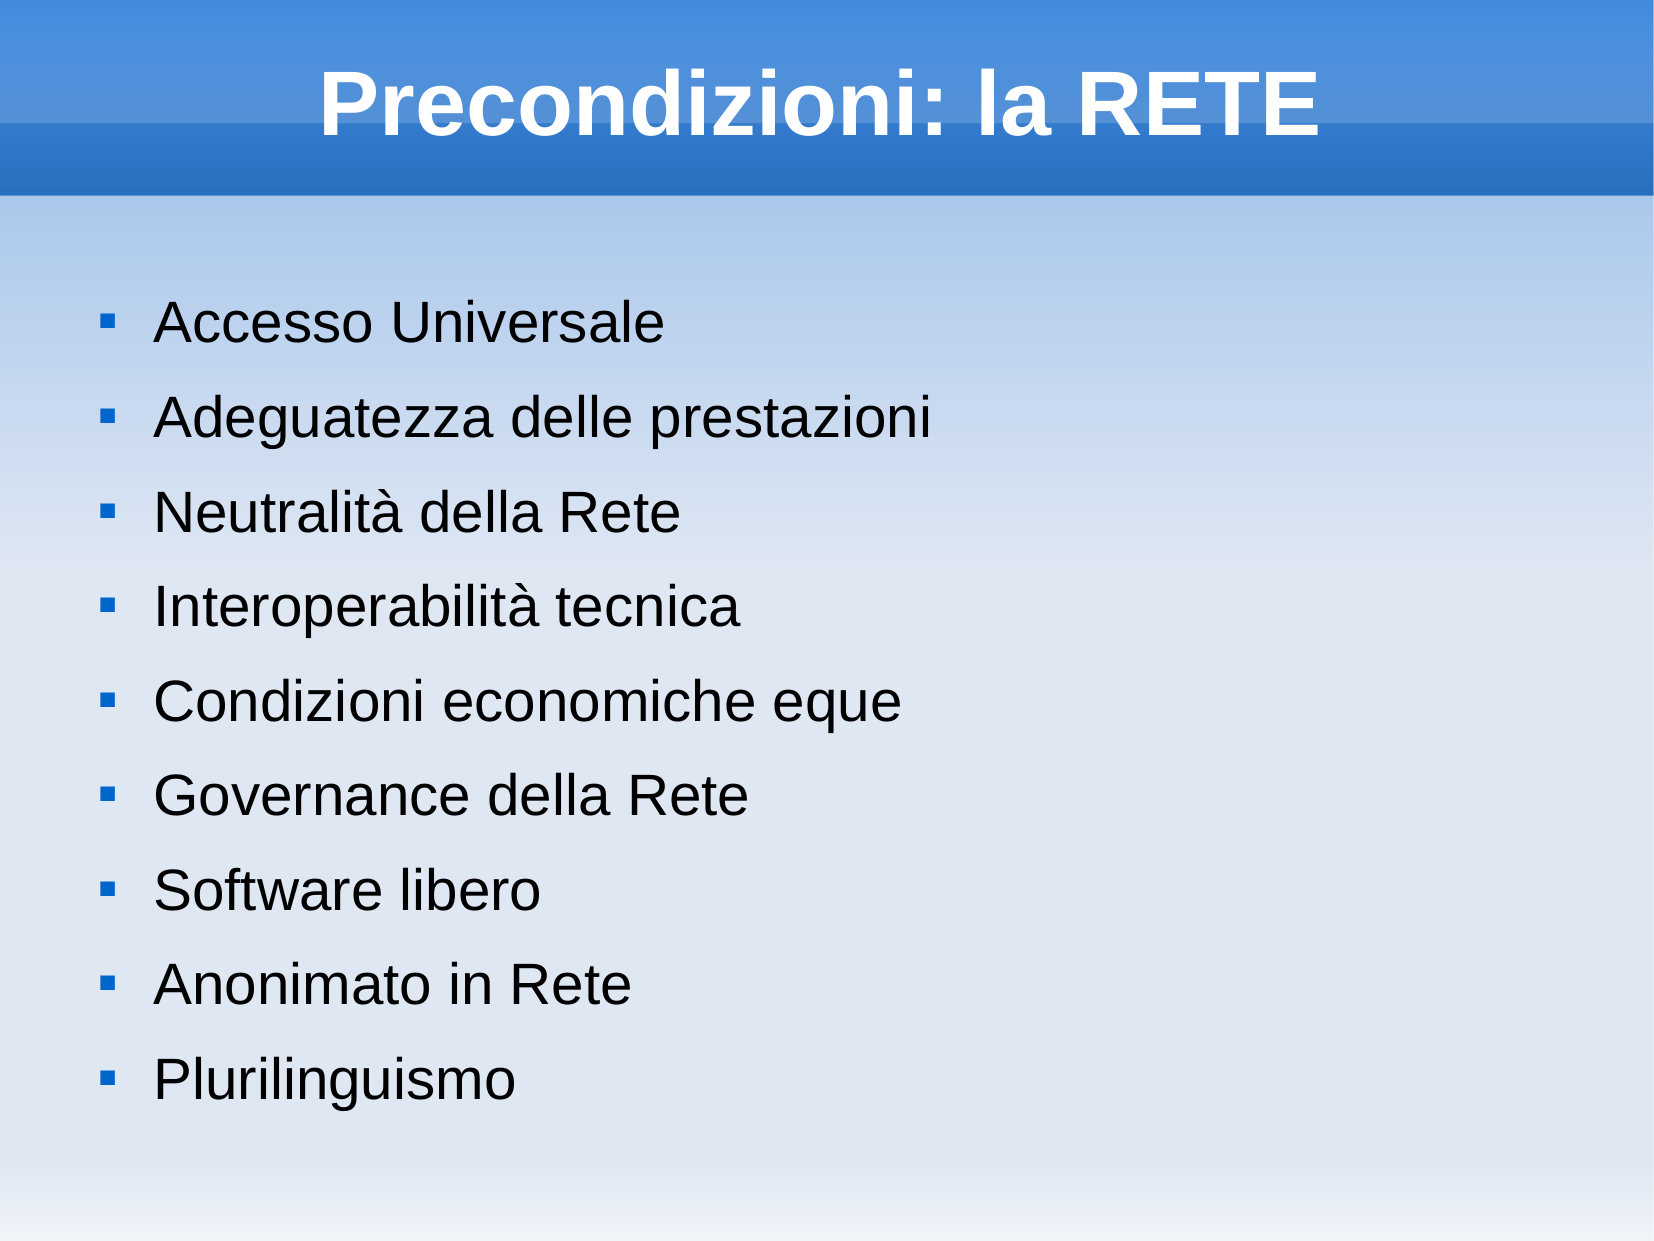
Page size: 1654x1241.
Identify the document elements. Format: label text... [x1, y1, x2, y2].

title Precondizioni: la RETE [76, 7, 1565, 200]
list Accesso Universale Adeguatezza delle prestazioni Neutralità della Rete Interoperabilità tecnica Condizioni economiche eque Governance della Rete Software libero Anonimato in Rete Plurilinguismo [82, 290, 1571, 1110]
picture [0, 0, 1654, 1241]
